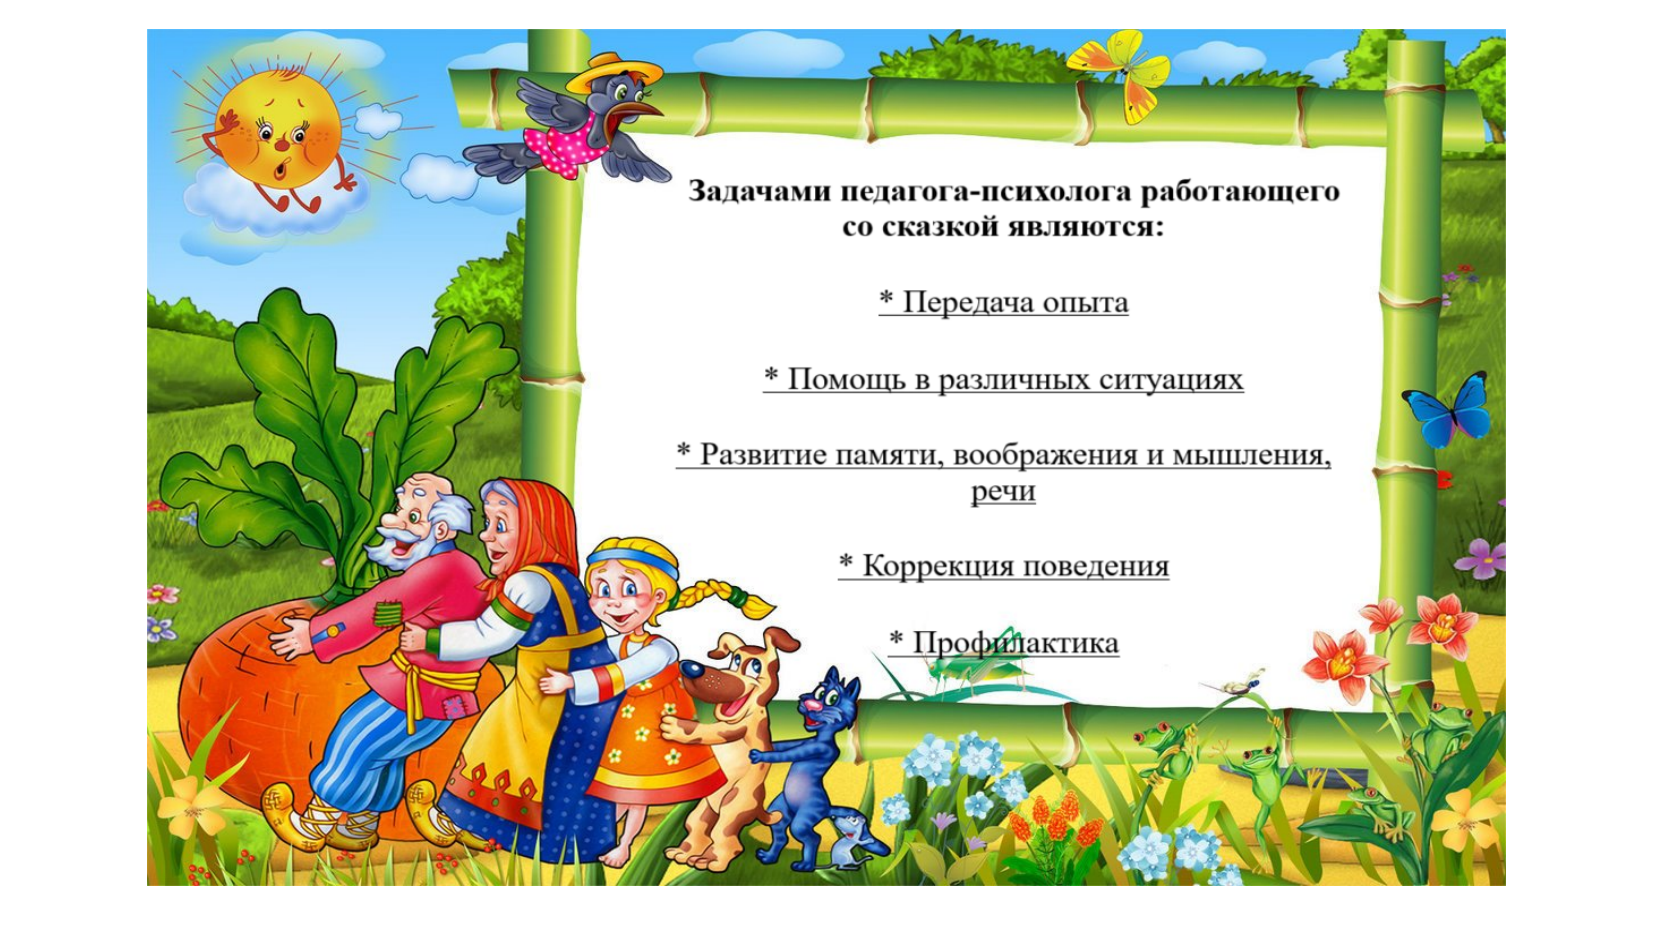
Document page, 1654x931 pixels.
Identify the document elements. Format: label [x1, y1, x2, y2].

picture [147, 29, 1506, 886]
